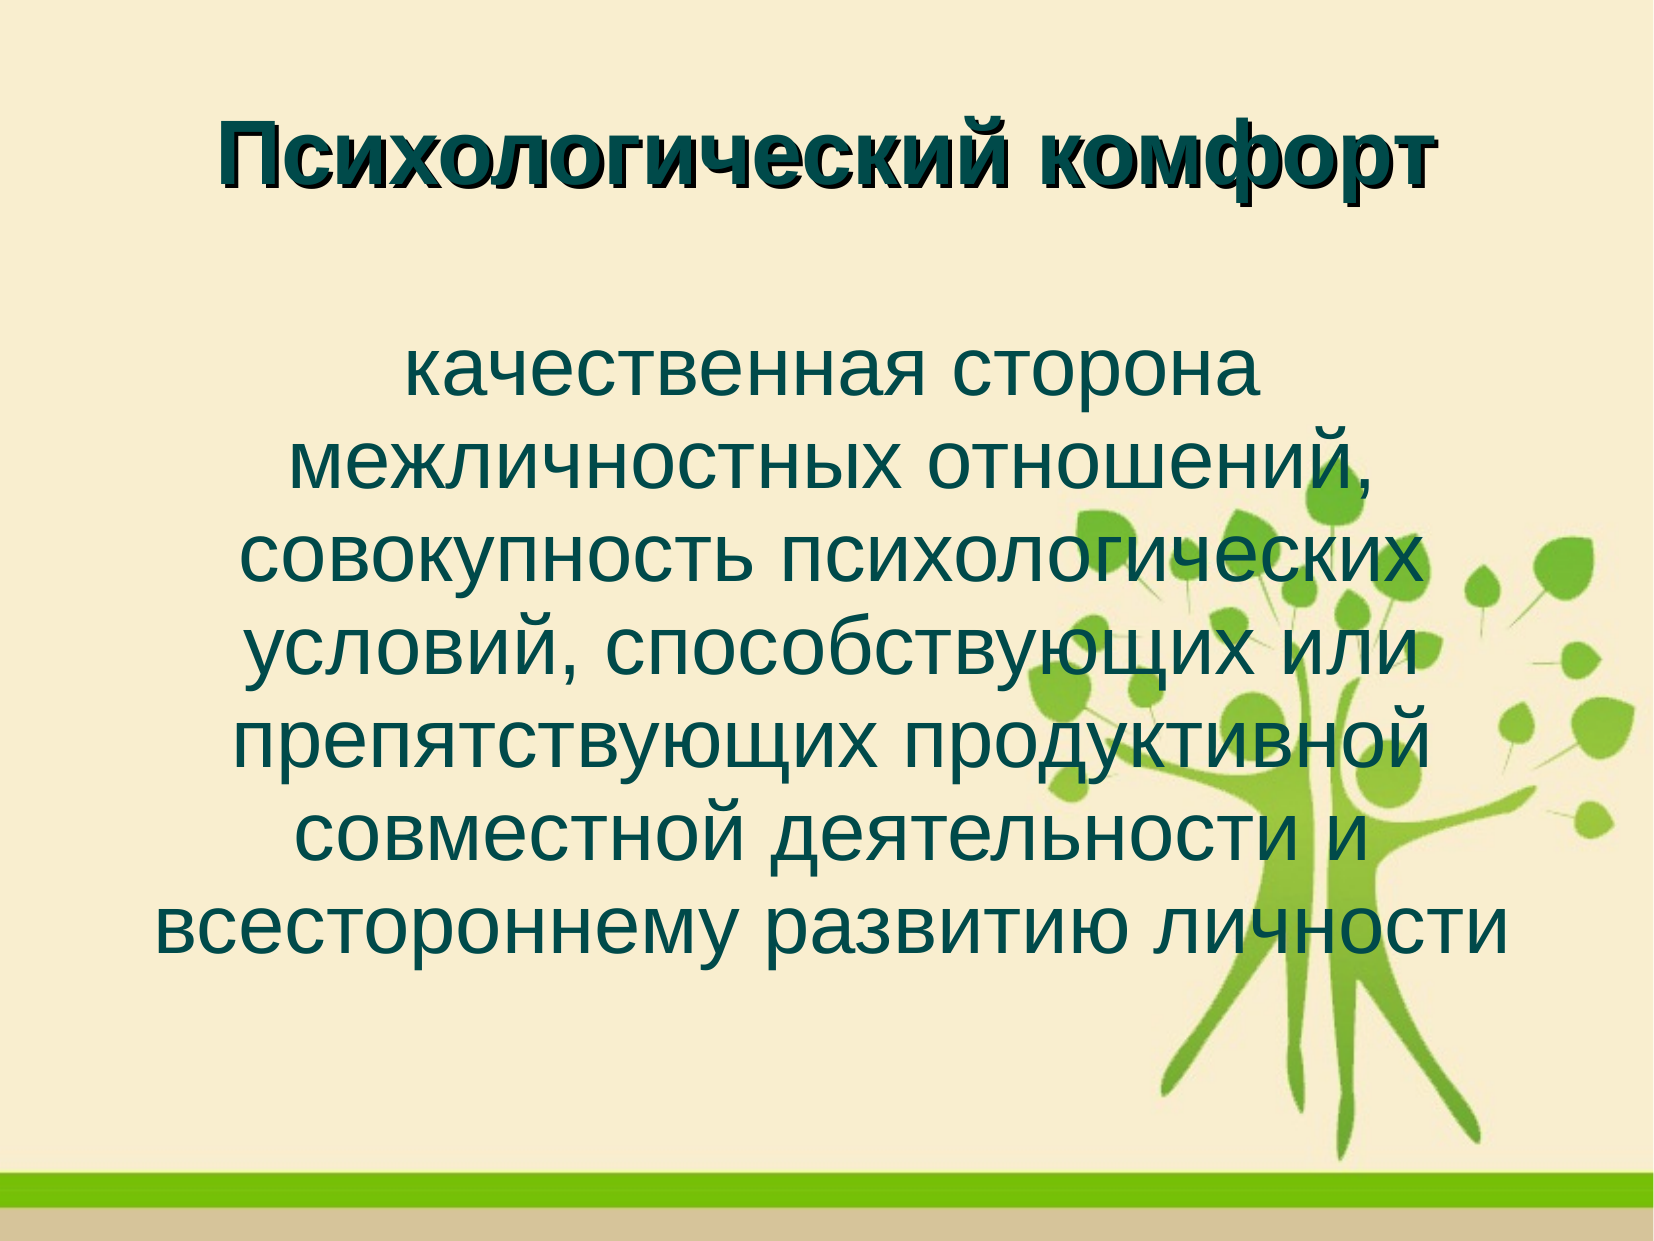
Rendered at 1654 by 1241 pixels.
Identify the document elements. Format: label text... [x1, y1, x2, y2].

subtitle качественная сторона межличностных отношений, совокупность психологических условий, способствующих или препятствующих продуктивной совместной деятельности и всестороннему развитию личности [88, 236, 1577, 1055]
title Психологический комфорт [82, 49, 1571, 257]
picture [0, 0, 1654, 1241]
